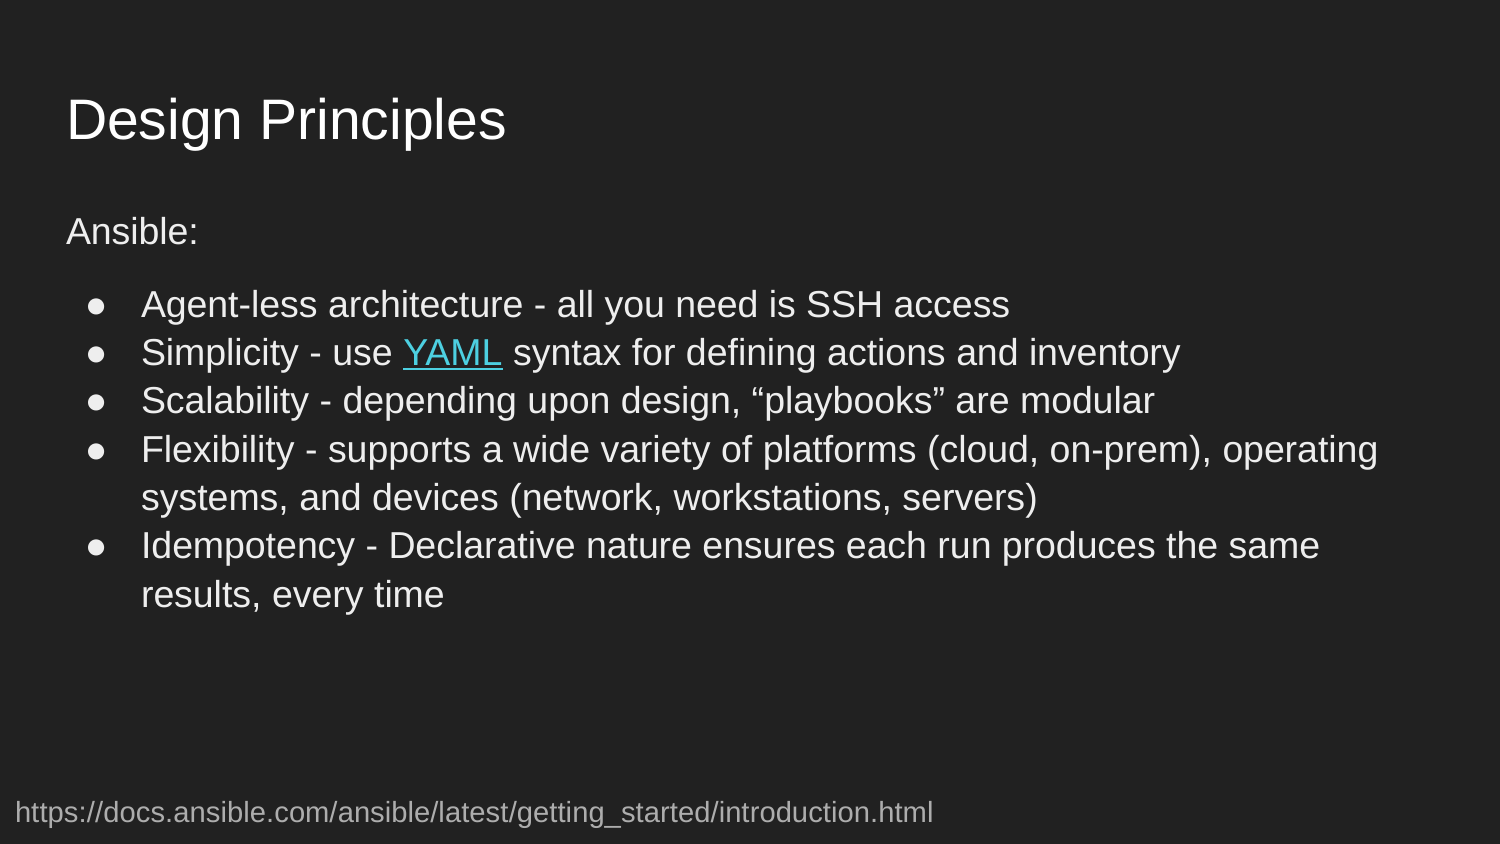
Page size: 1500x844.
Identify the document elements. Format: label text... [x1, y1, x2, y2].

text_box https://docs.ansible.com/ansible/latest/getting_started/introduction.html [0, 778, 1500, 844]
title Design Principles [51, 72, 1449, 167]
list Ansible: Agent-less architecture - all you need is SSH access Simplicity - use YAML syntax for defining actions and inventory Scalability - depending upon design, “playbooks” are modular Flexibility - supports a wide variety of platforms (cloud, on-prem), operating systems, and devices (network, workstations, servers) Idempotency - Declarative nature ensures each run produces the same results, every time [51, 189, 1449, 750]
